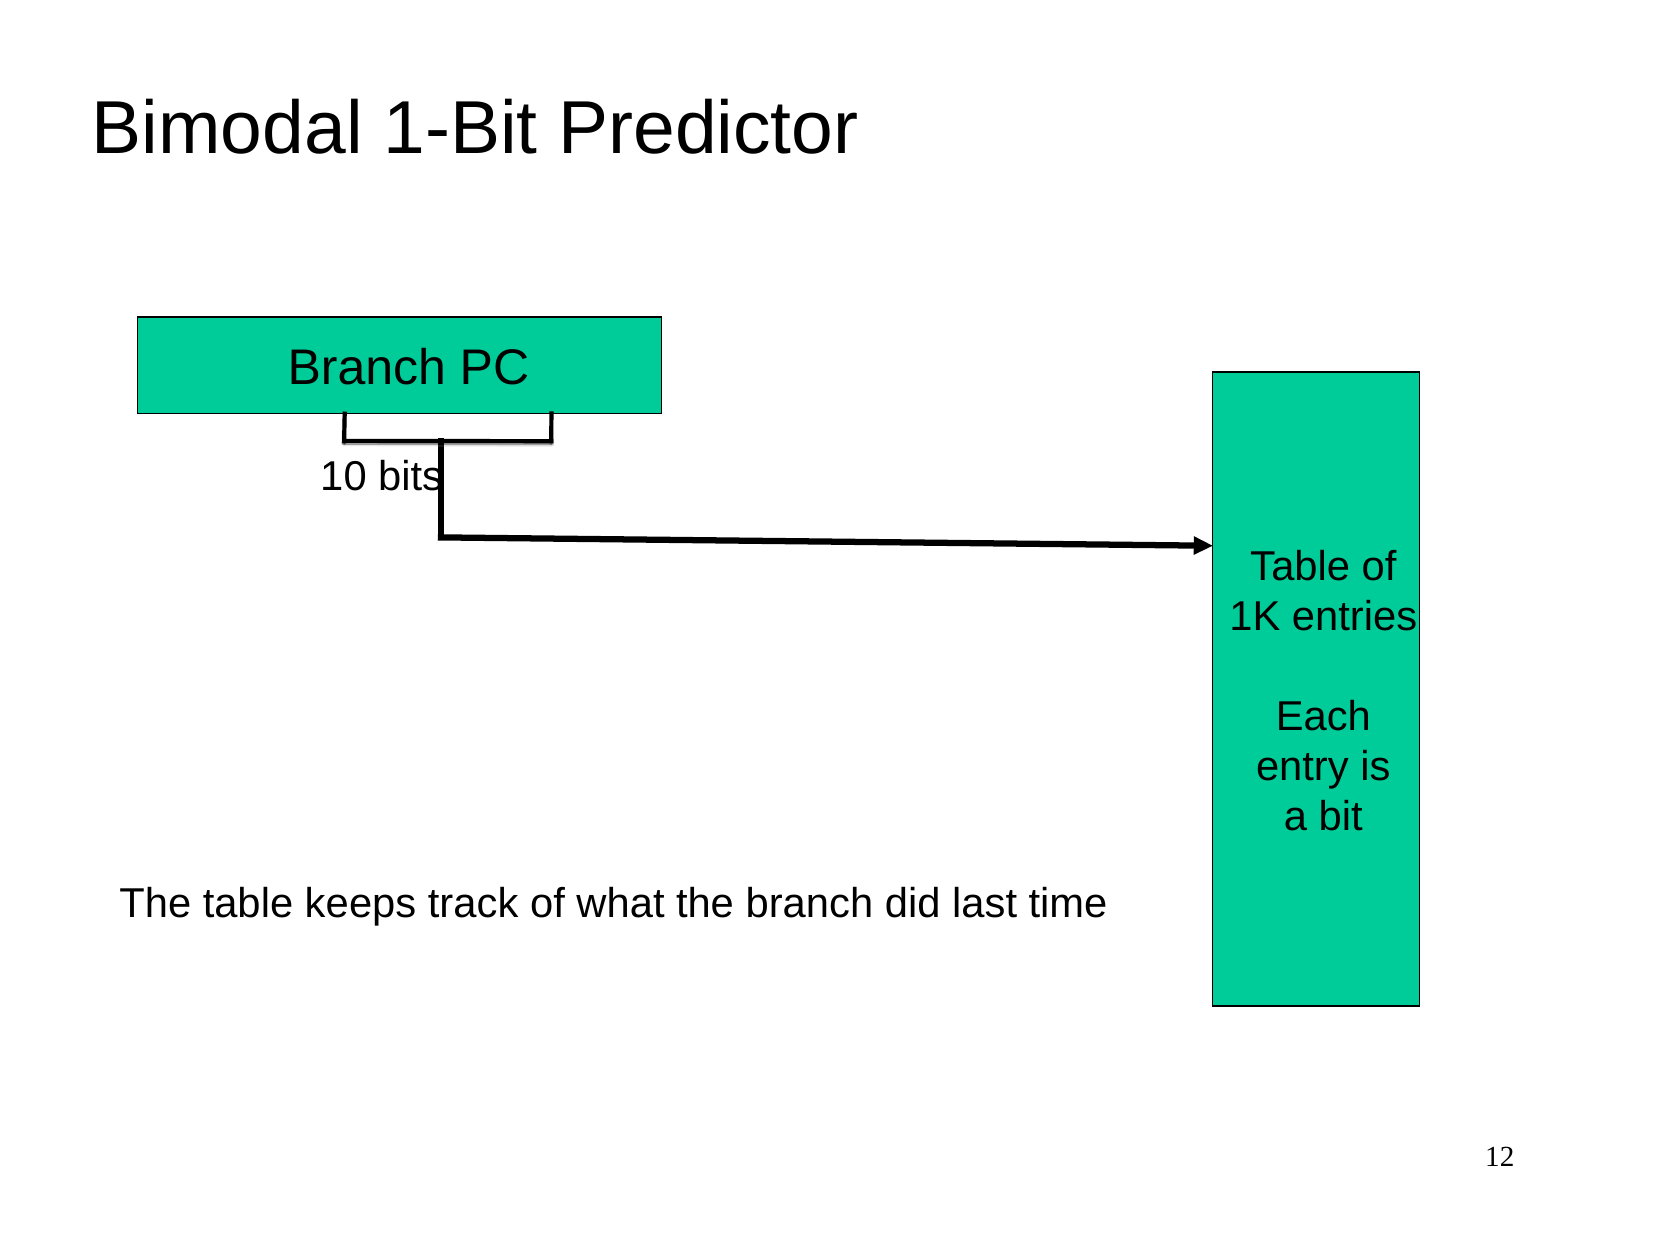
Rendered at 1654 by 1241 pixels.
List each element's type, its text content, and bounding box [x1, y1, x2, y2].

text_box <number> [1184, 1129, 1530, 1213]
text_box 10 bits [290, 440, 459, 507]
text_box The table keeps track of what the branch did last time [89, 868, 1123, 934]
text_box Branch PC [137, 316, 662, 414]
text_box Bimodal 1-Bit Predictor [77, 71, 874, 177]
text_box Table of 1K entries Each entry is a bit [1212, 371, 1420, 1006]
